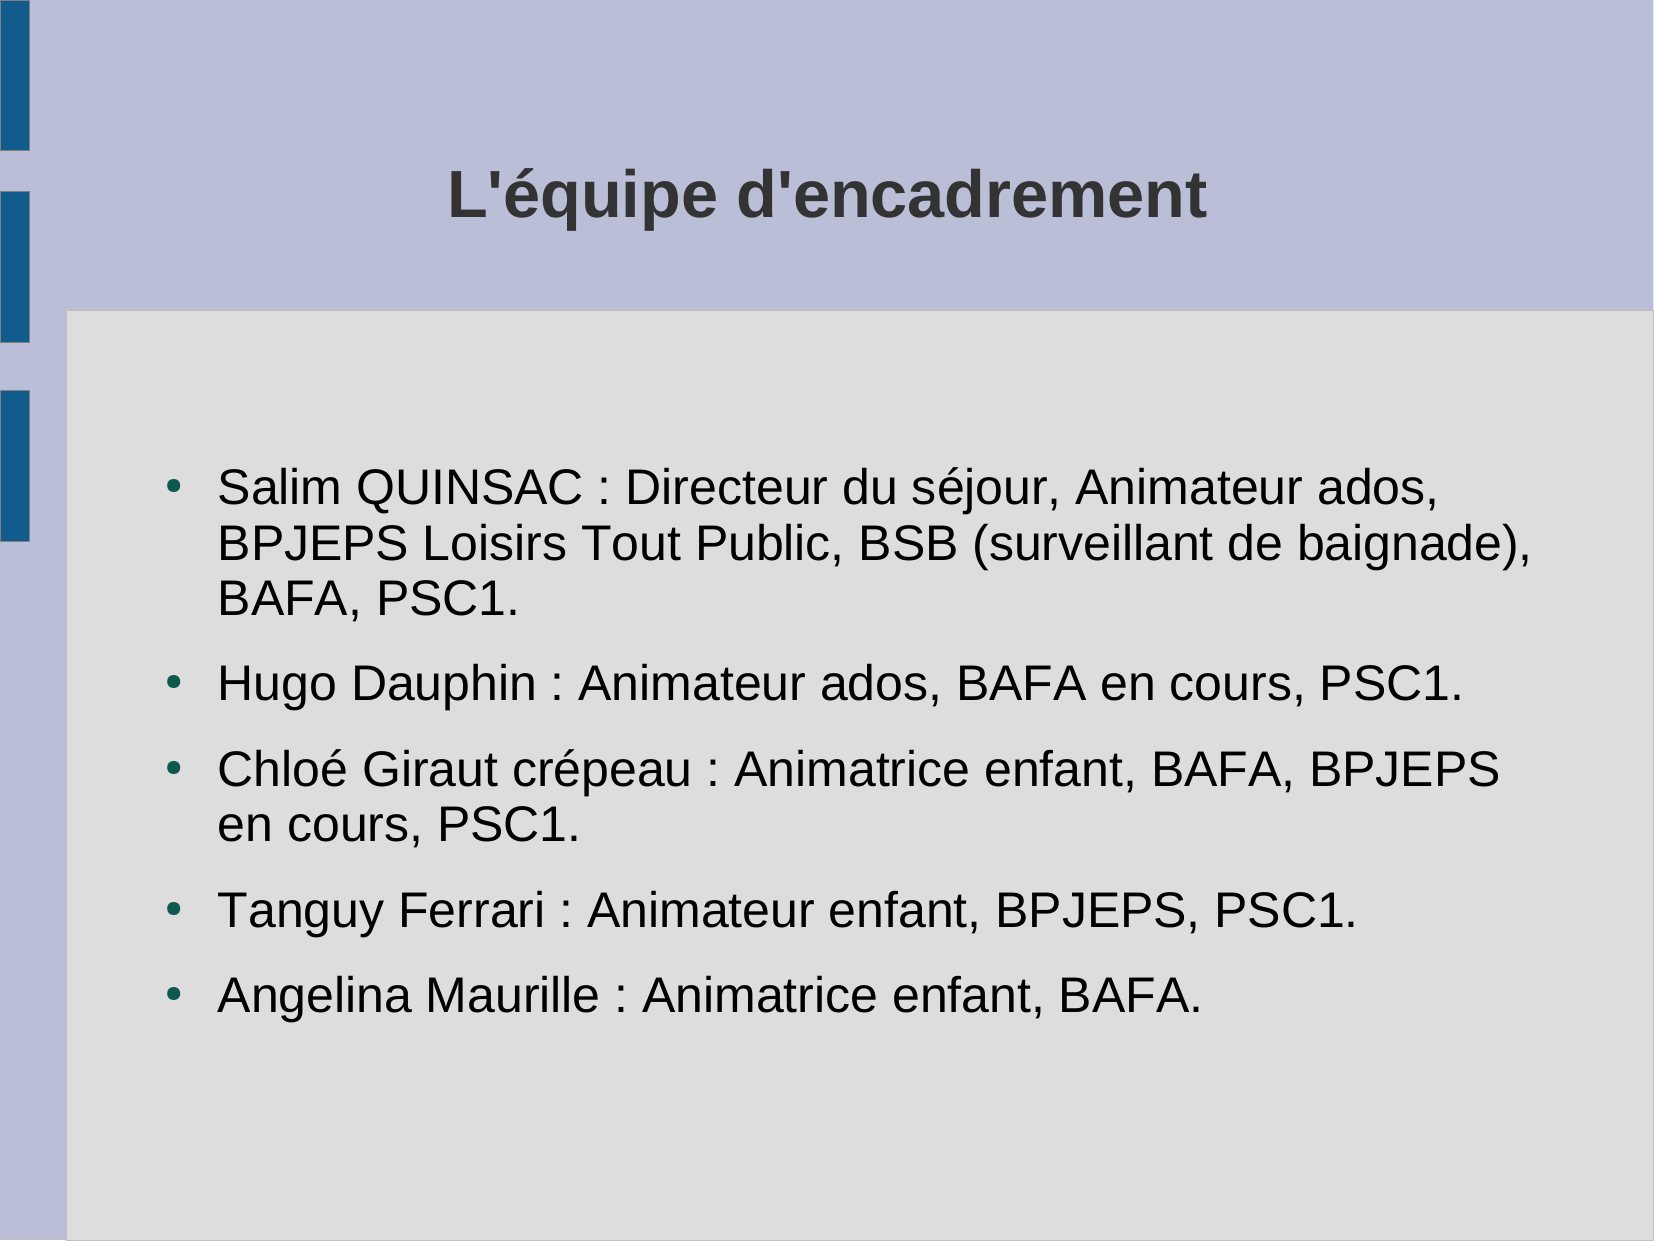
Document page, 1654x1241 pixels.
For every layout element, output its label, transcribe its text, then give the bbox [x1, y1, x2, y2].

title L'équipe d'encadrement [121, 91, 1534, 299]
list Salim QUINSAC : Directeur du séjour, Animateur ados, BPJEPS Loisirs Tout Public, BSB (surveillant de baignade), BAFA, PSC1. Hugo Dauphin : Animateur ados, BAFA en cours, PSC1. Chloé Giraut crépeau : Animatrice enfant, BAFA, BPJEPS en cours, PSC1. Tanguy Ferrari : Animateur enfant, BPJEPS, PSC1. Angelina Maurille : Animatrice enfant, BAFA. [146, 458, 1560, 1241]
